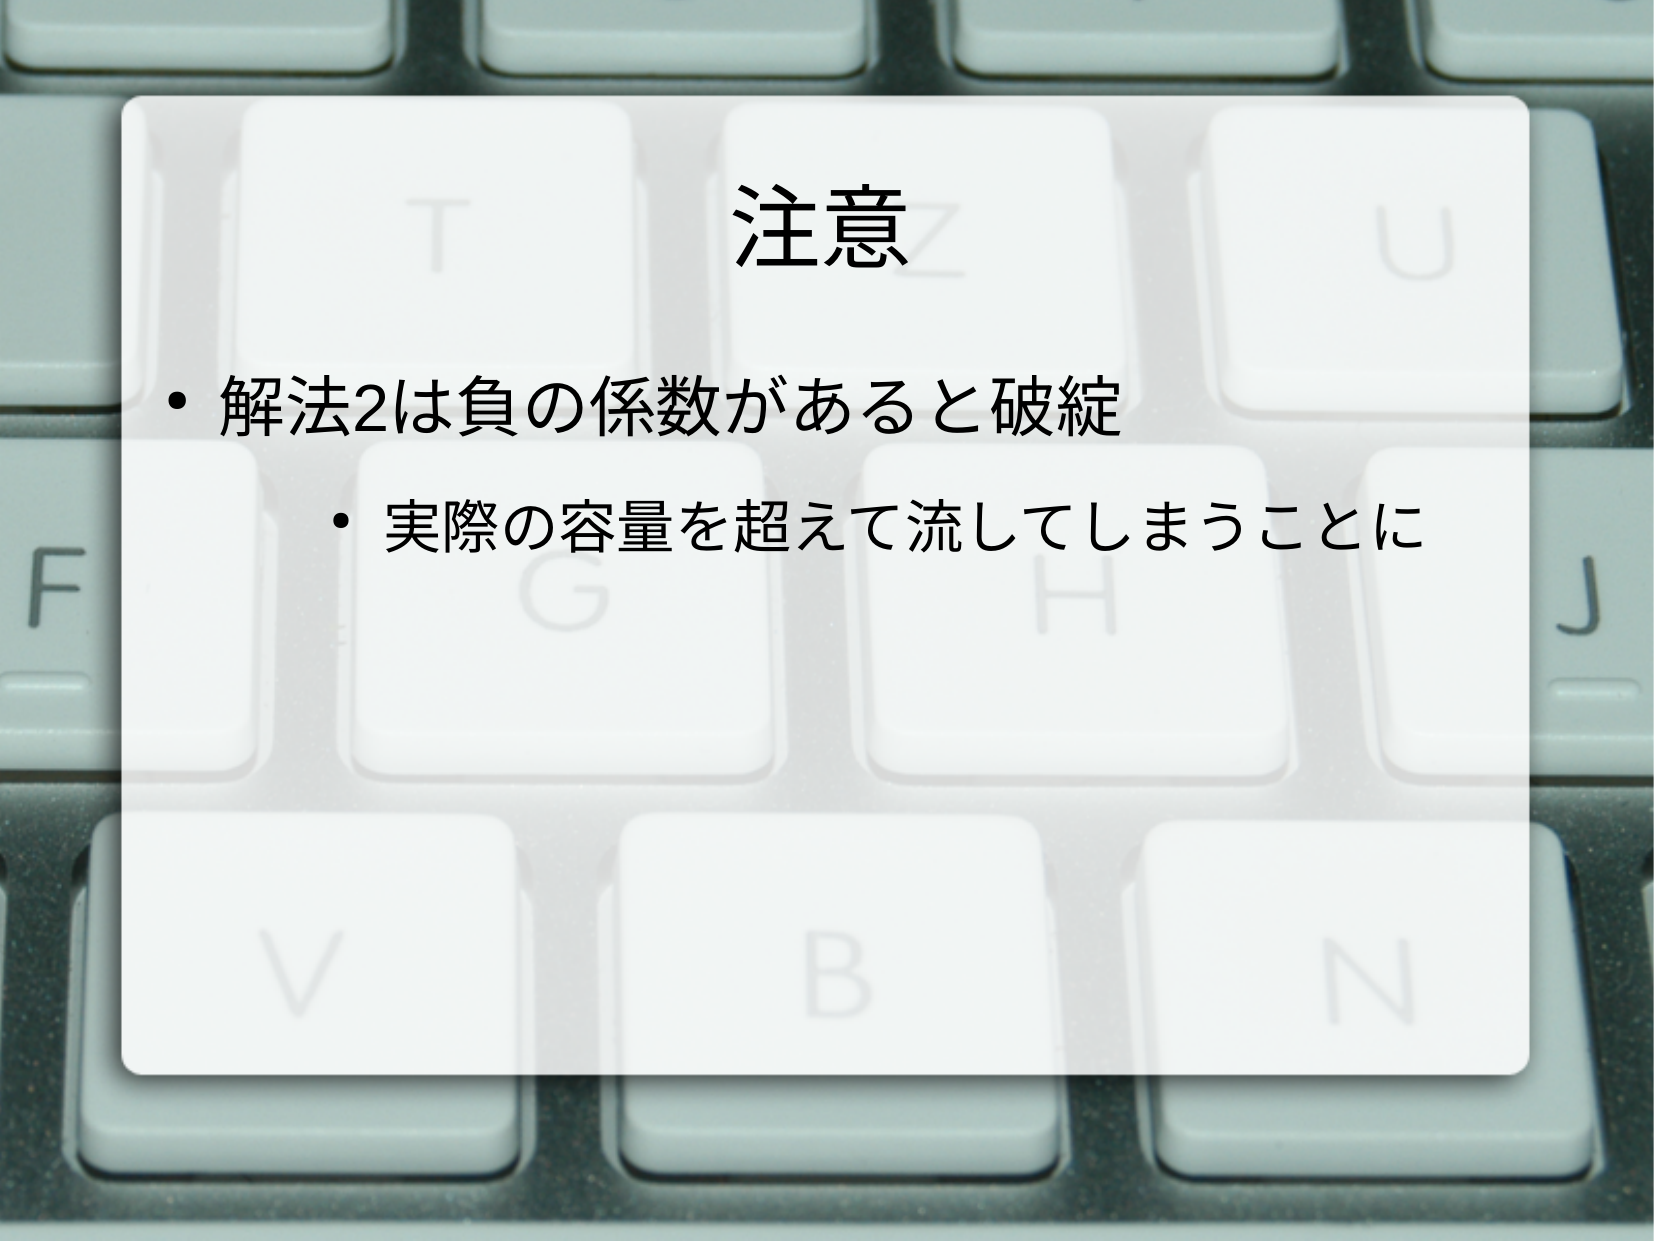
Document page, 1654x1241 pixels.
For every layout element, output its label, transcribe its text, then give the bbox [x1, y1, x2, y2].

list 解法2は負の係数があると破綻 実際の容量を超えて流してしまうことに [147, 354, 1506, 1173]
title 注意 [135, 117, 1506, 325]
picture [0, 0, 1654, 1241]
